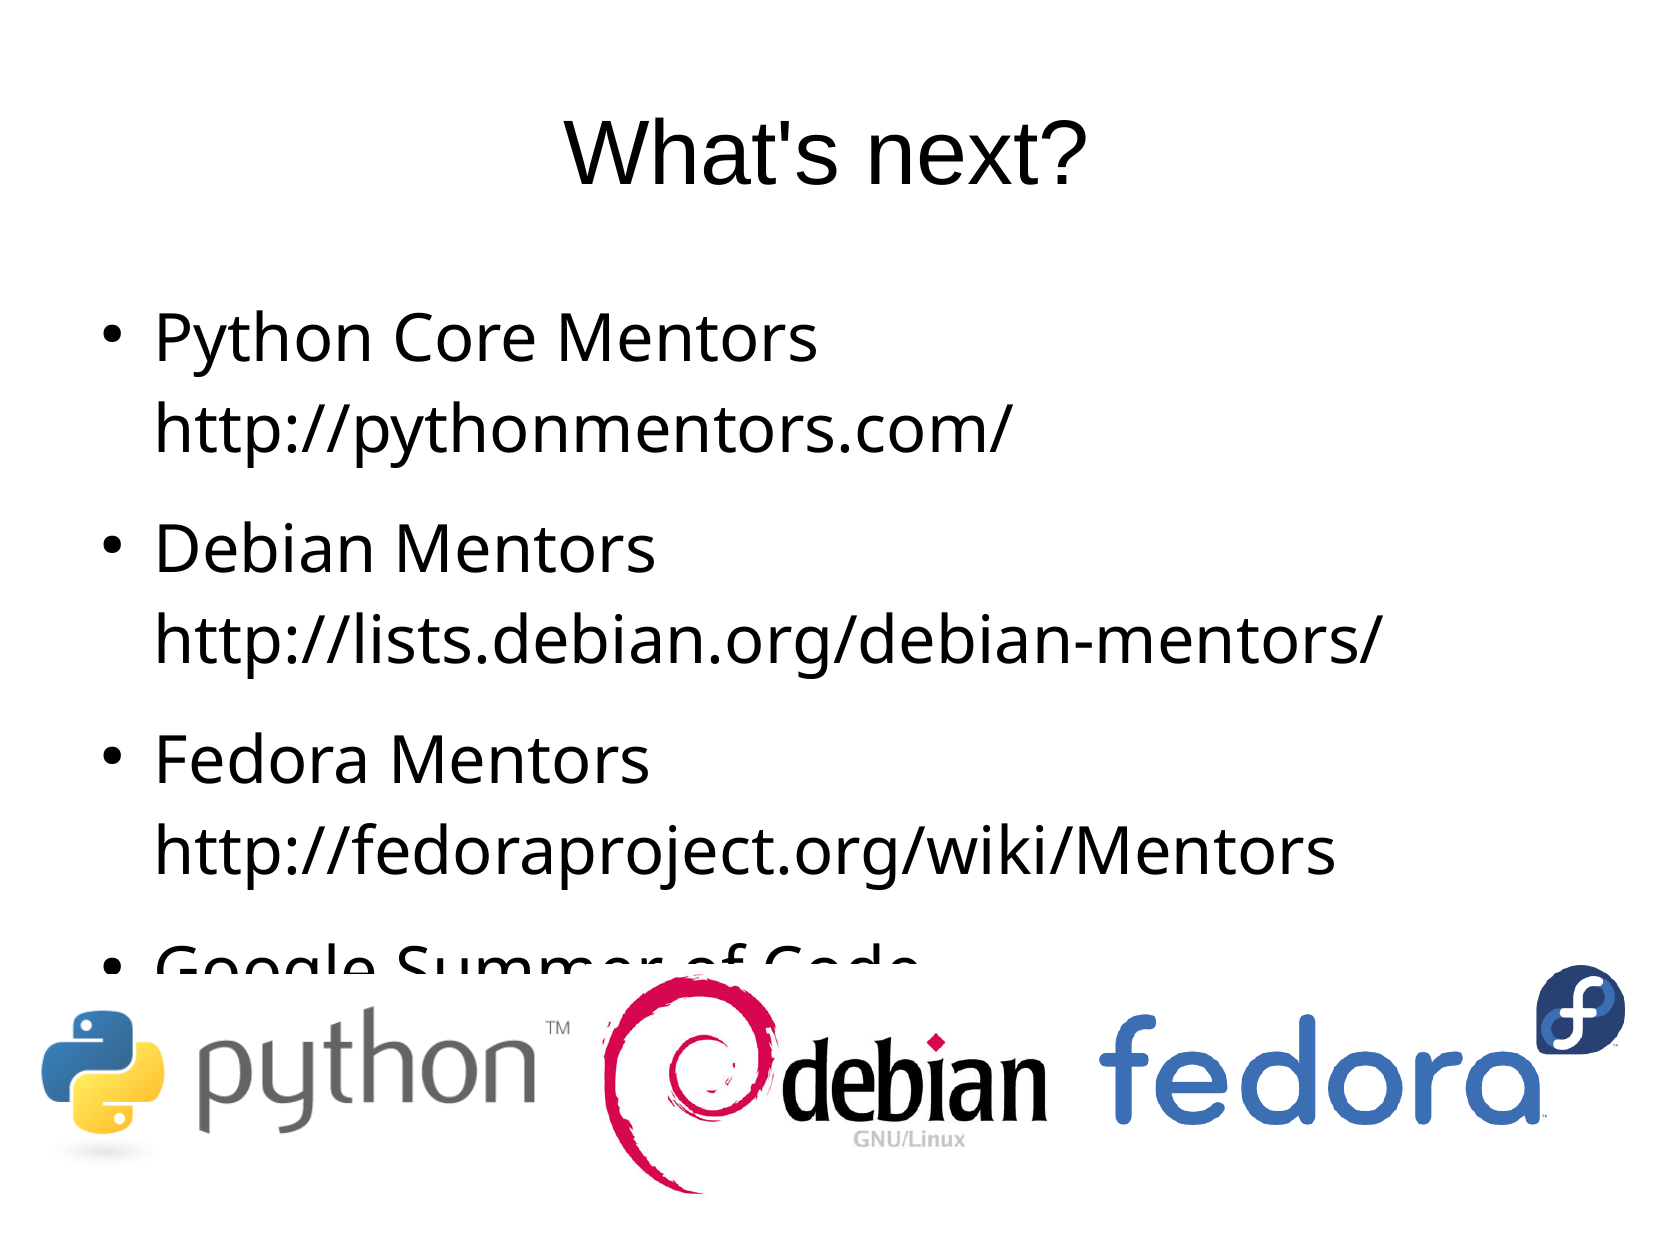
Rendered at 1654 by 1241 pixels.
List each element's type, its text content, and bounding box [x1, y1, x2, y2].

title What's next? [82, 49, 1571, 257]
list Python Core Mentors http://pythonmentors.com/ Debian Mentors http://lists.debian.org/debian-mentors/ Fedora Mentors http://fedoraproject.org/wiki/Mentors Google Summer of Code [82, 290, 1571, 1109]
picture [0, 964, 1074, 1201]
picture [1099, 965, 1625, 1126]
